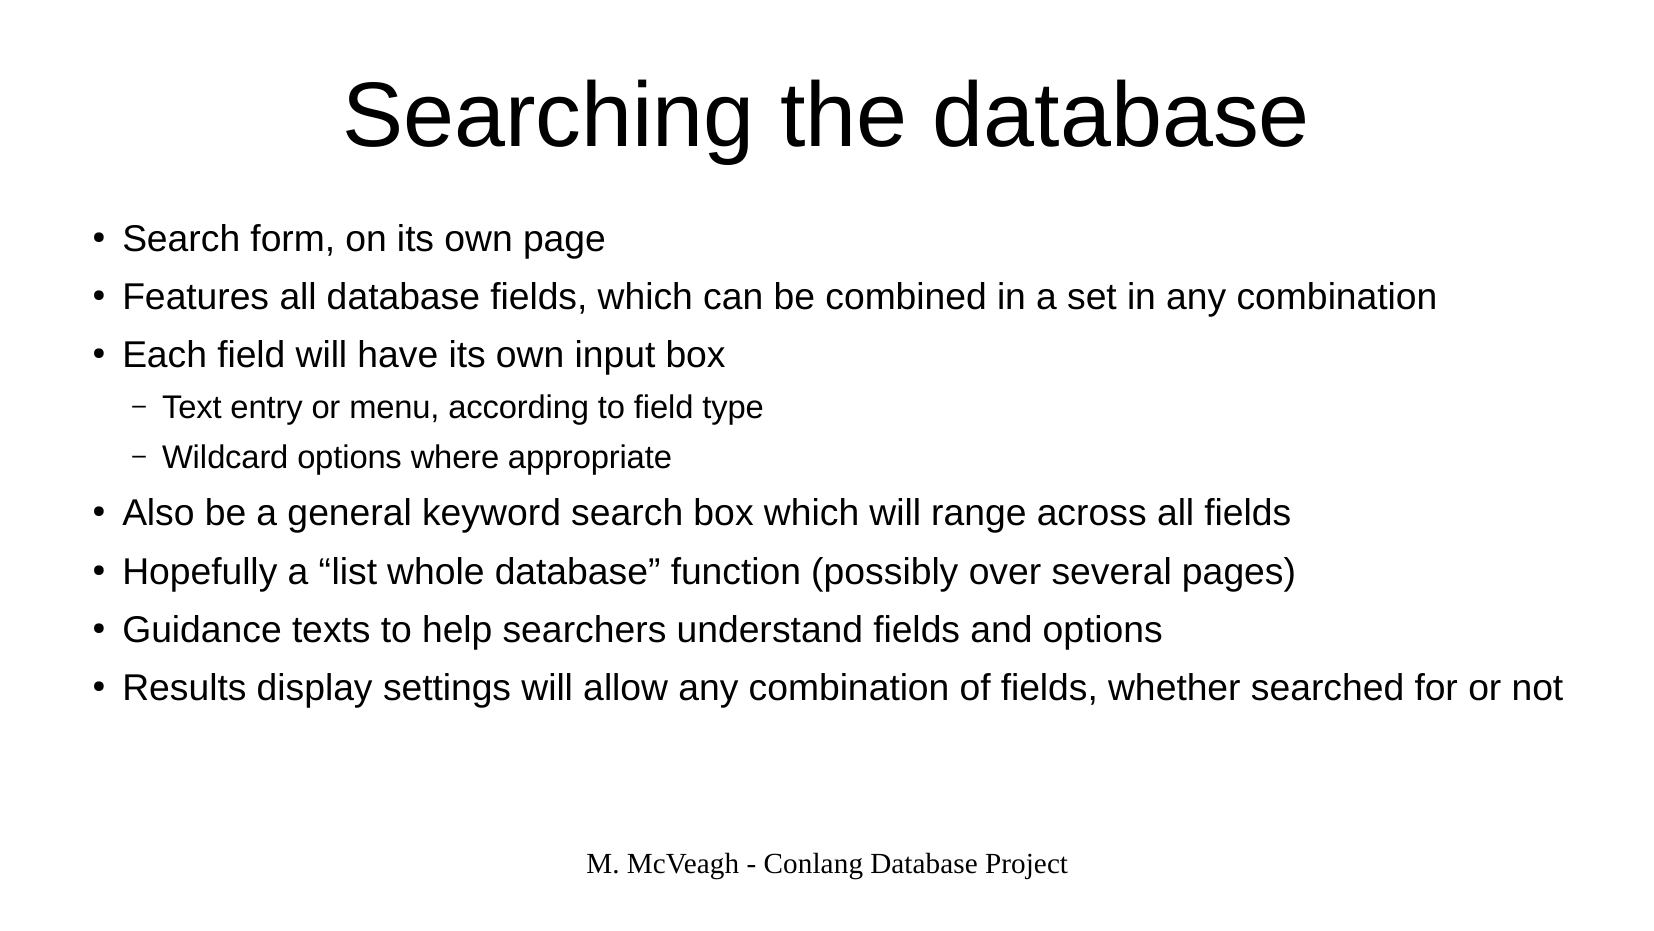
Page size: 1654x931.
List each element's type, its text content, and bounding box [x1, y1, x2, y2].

list Search form, on its own page Features all database fields, which can be combined in a set in any combination Each field will have its own input box Text entry or menu, according to field type Wildcard options where appropriate Also be a general keyword search box which will range across all fields Hopefully a “list whole database” function (possibly over several pages) Guidance texts to help searchers understand fields and options Results display settings will allow any combination of fields, whether searched for or not [82, 217, 1571, 758]
title Searching the database [82, 37, 1571, 193]
